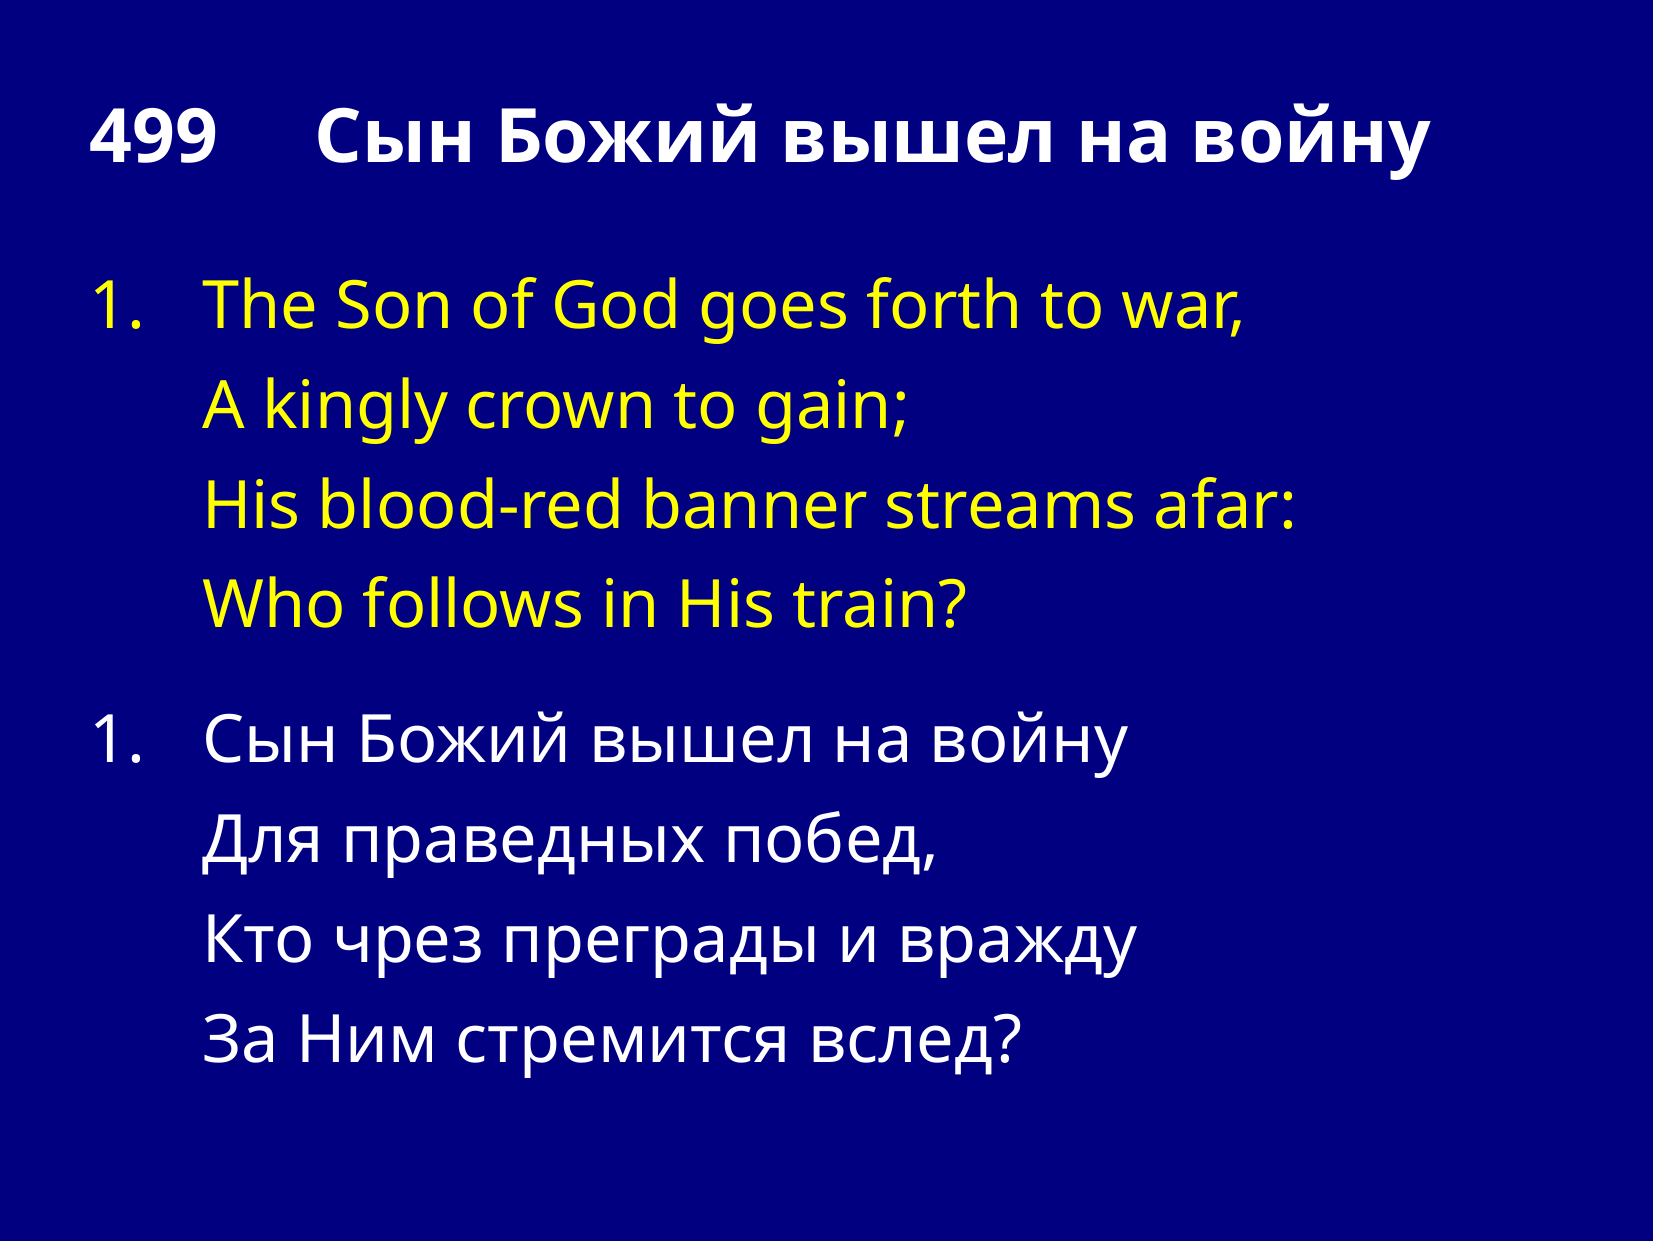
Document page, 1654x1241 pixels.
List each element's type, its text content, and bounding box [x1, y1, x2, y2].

text_box 1. The Son of God goes forth to war, A kingly crown to gain; His blood-red banner streams afar: Who follows in His train? [75, 188, 1576, 638]
text_box 499 Сын Божий вышел на войну [75, 75, 1653, 188]
text_box 1. Сын Божий вышел на войну Для праведных побед, Кто чрез преграды и вражду За Ним стремится вслед? [75, 675, 1576, 1163]
